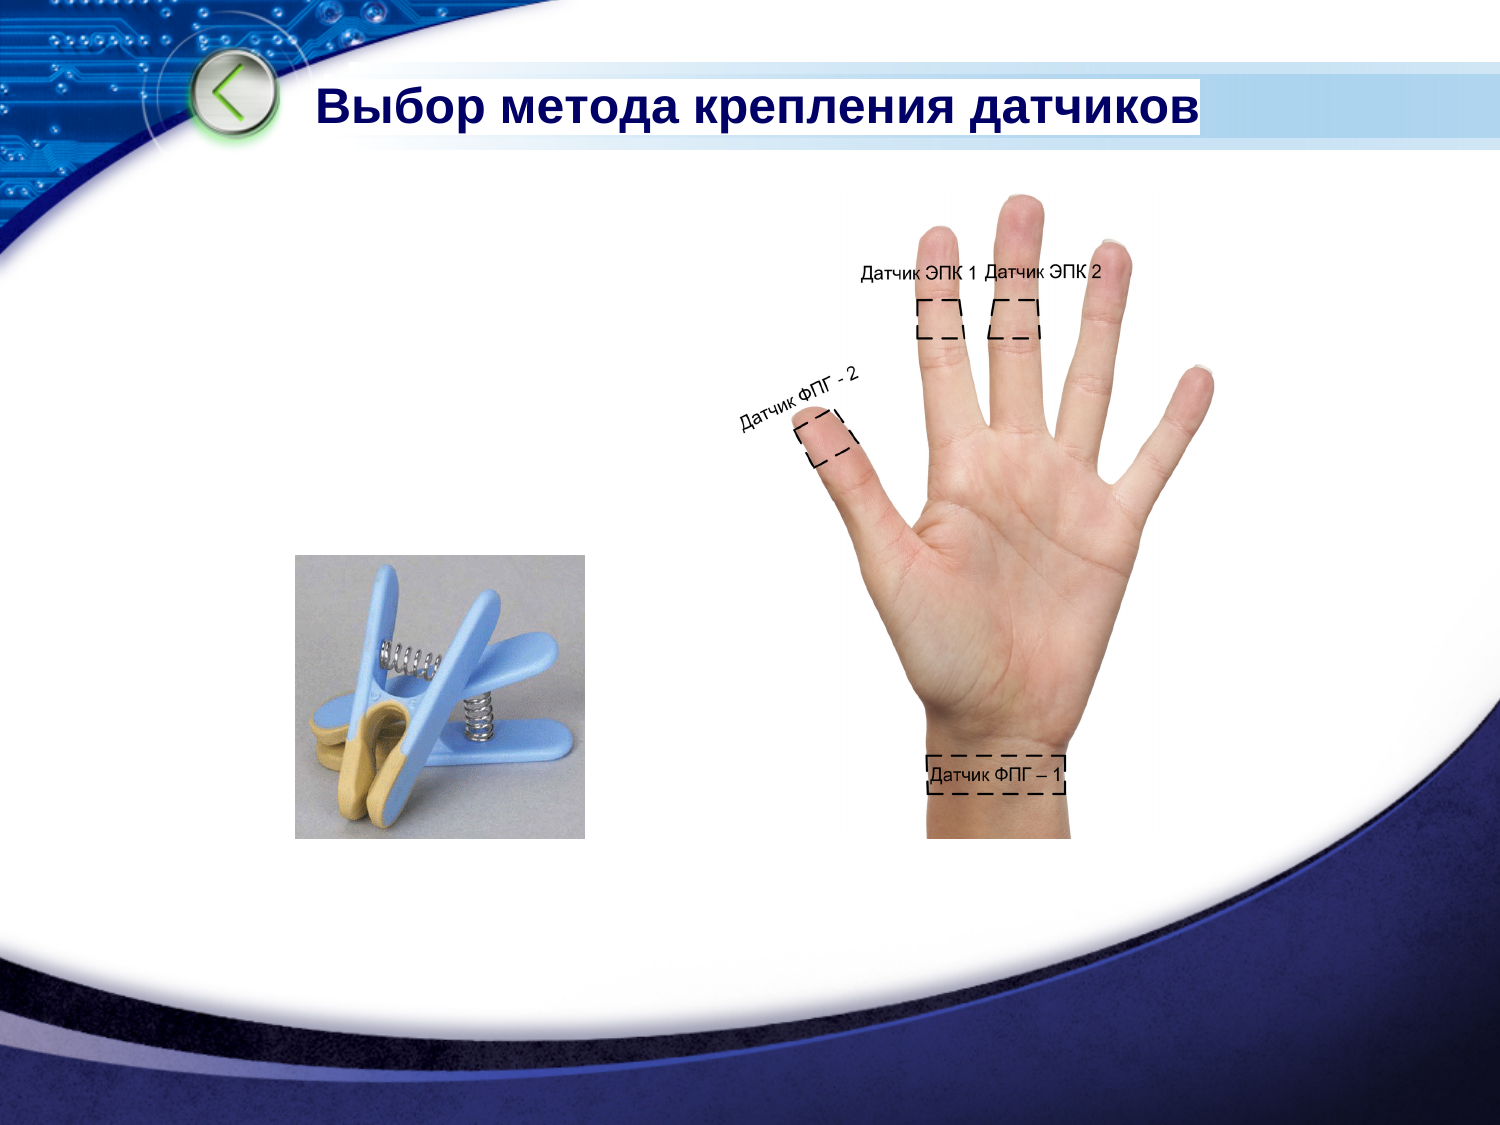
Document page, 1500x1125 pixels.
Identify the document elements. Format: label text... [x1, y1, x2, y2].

title Выбор метода крепления датчиков [300, 57, 1438, 151]
picture [0, 0, 1500, 1125]
